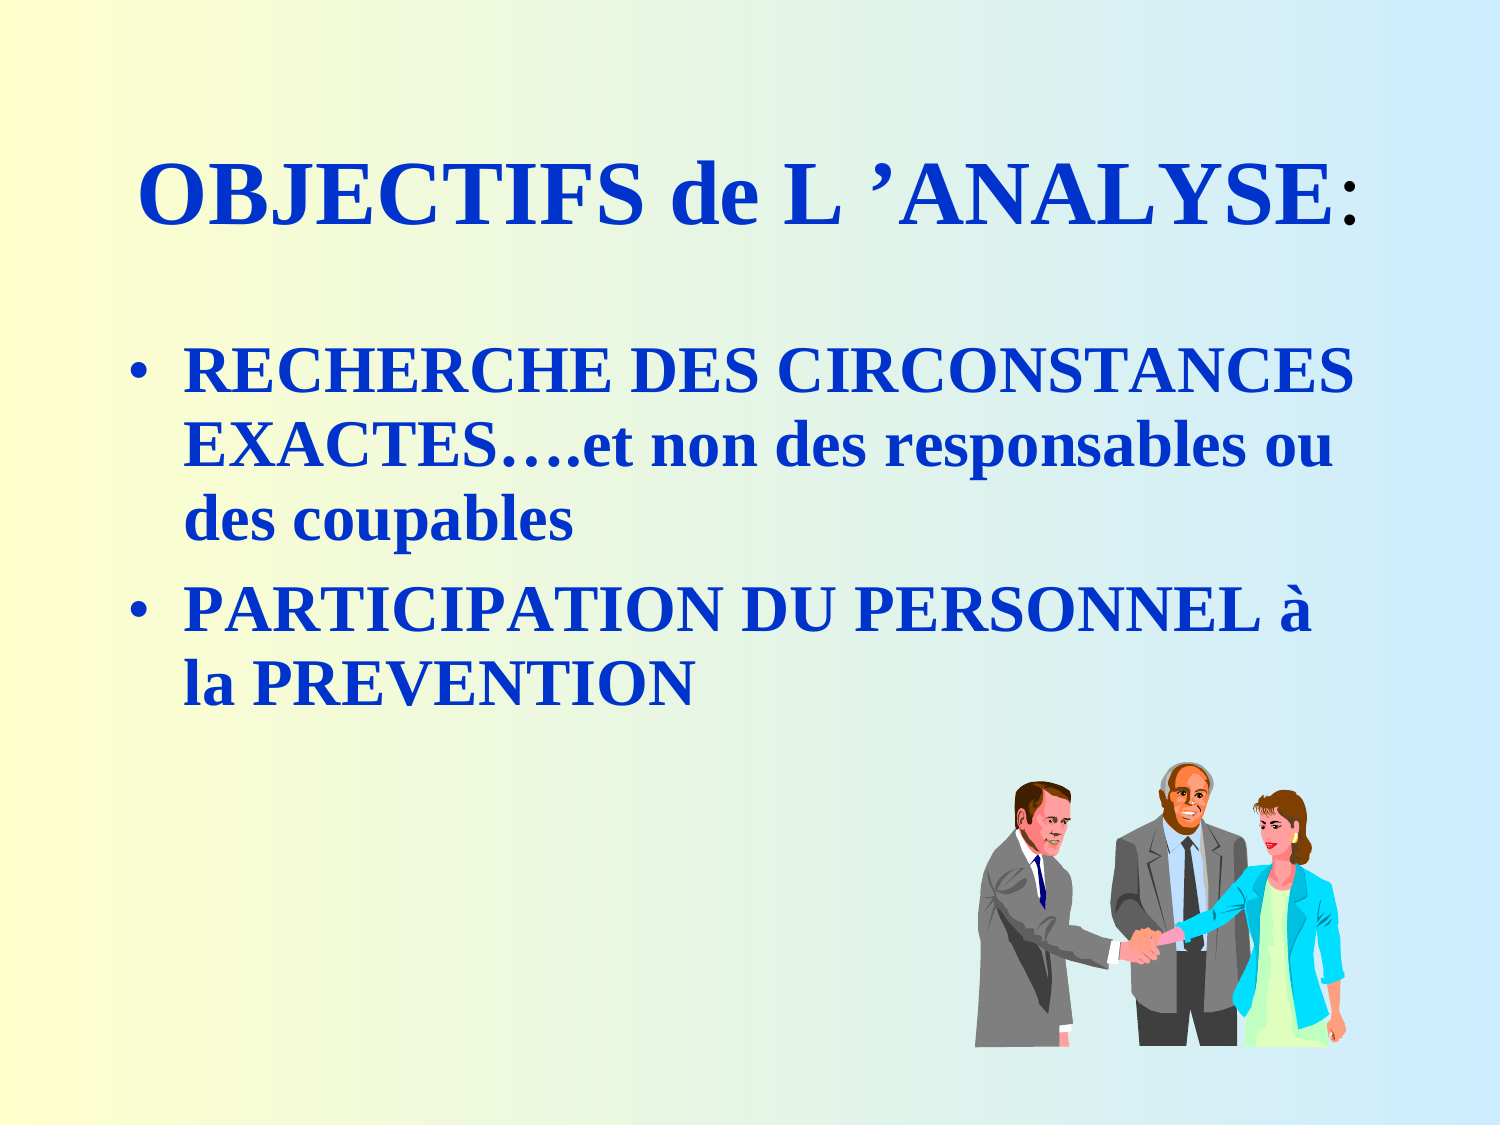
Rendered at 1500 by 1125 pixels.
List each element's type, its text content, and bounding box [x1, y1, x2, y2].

title OBJECTIFS de L ’ANALYSE: [112, 99, 1388, 288]
picture [975, 762, 1347, 1048]
list RECHERCHE DES CIRCONSTANCES EXACTES….et non des responsables ou des coupables PARTICIPATION DU PERSONNEL à la PREVENTION [112, 324, 1388, 1000]
